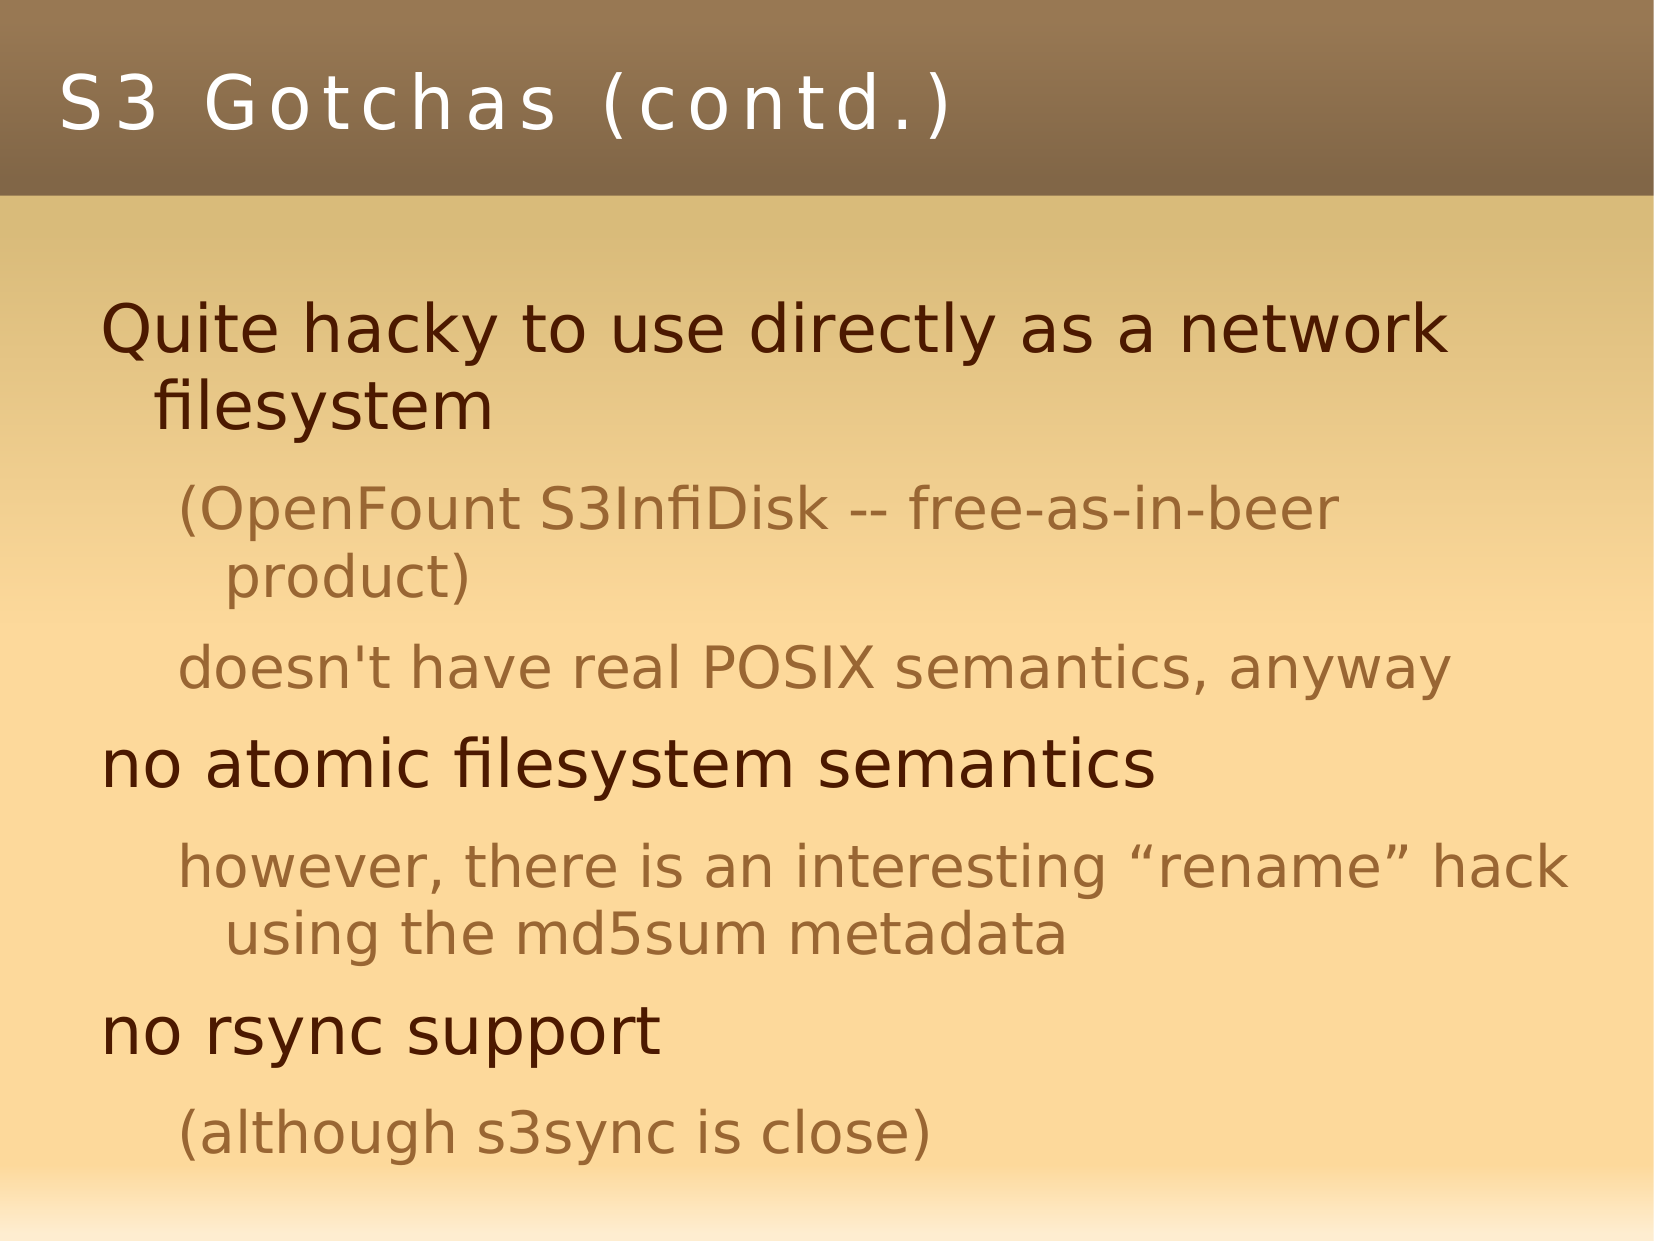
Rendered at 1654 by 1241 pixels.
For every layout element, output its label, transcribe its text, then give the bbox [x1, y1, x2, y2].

list Quite hacky to use directly as a network filesystem (OpenFount S3InfiDisk -- free-as-in-beer product) doesn't have real POSIX semantics, anyway no atomic filesystem semantics however, there is an interesting “rename” hack using the md5sum metadata no rsync support (although s3sync is close) [82, 290, 1571, 1168]
picture [0, 0, 1654, 1241]
title S3 Gotchas (contd.) [59, 29, 1595, 178]
